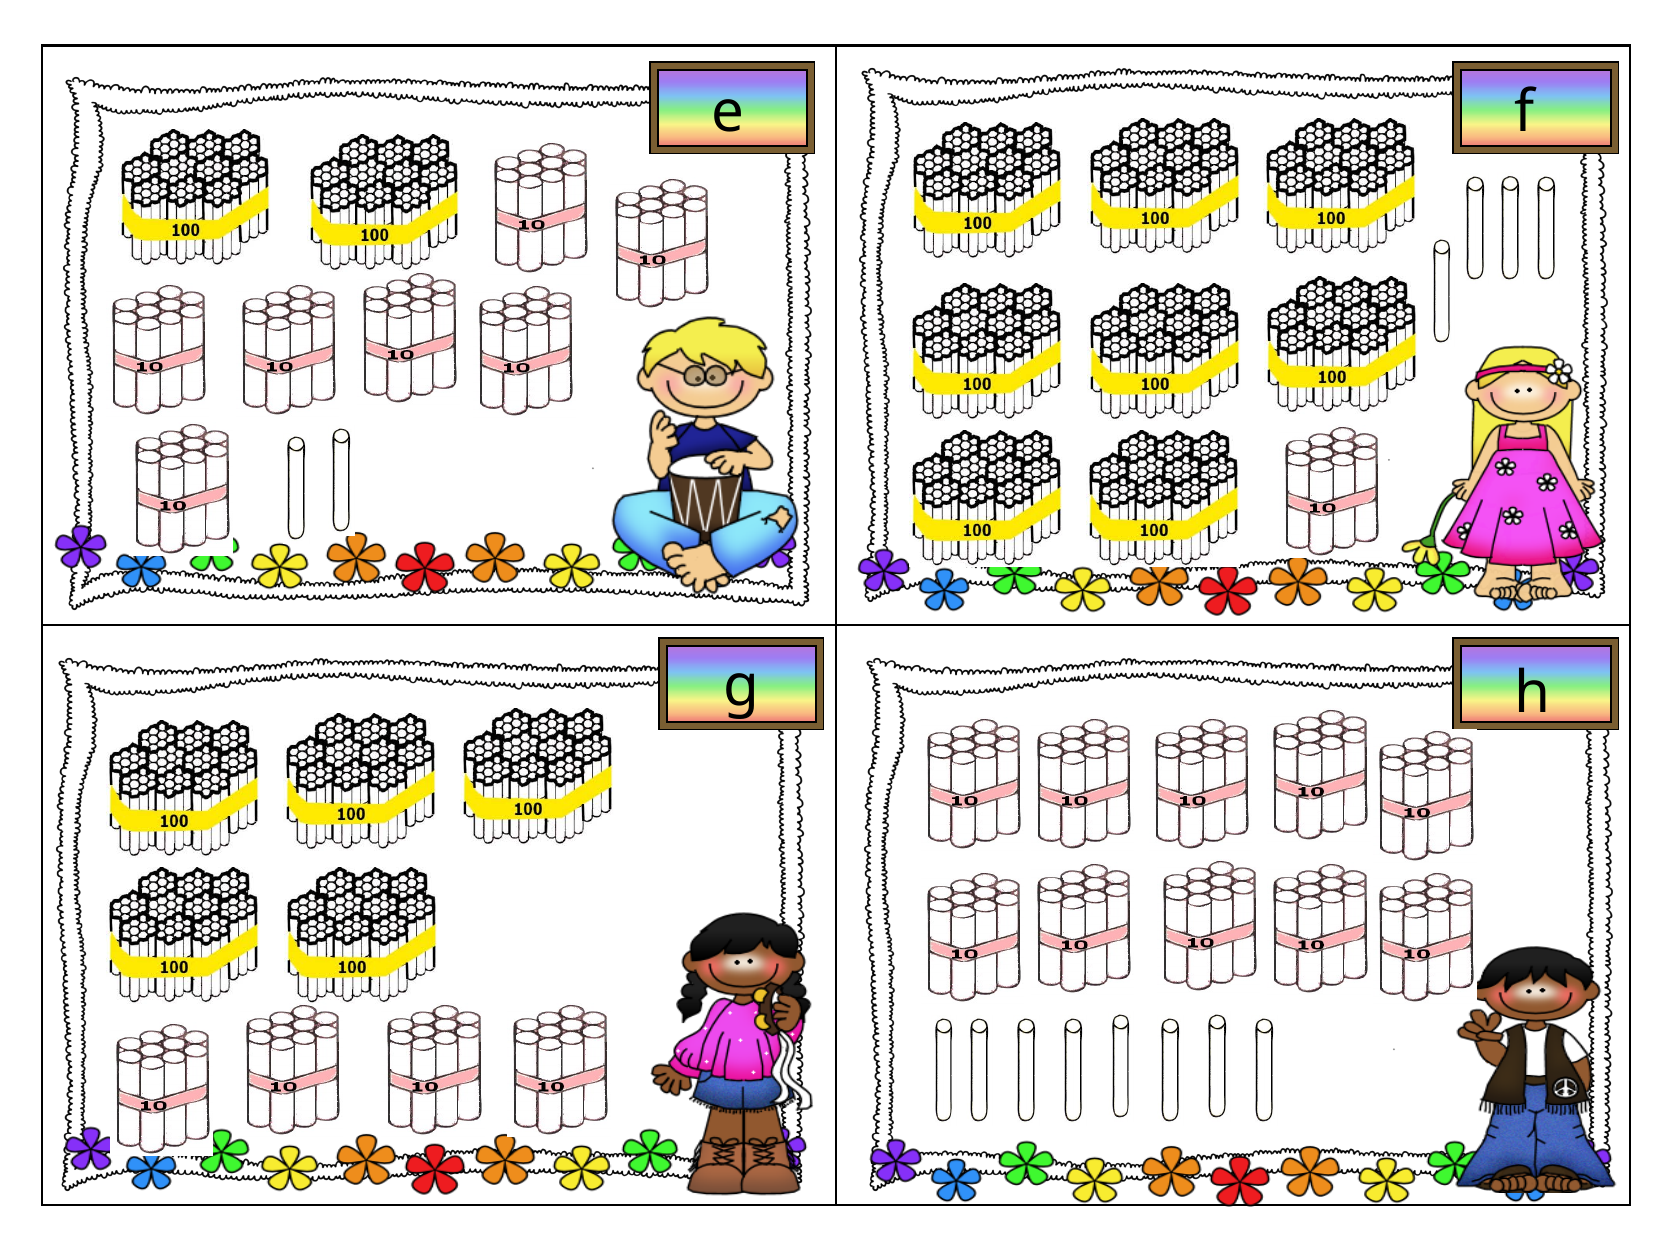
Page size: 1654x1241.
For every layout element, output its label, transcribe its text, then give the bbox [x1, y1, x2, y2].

text_box f [1500, 61, 1654, 173]
table_cell [837, 626, 1629, 644]
table_header [837, 155, 1629, 624]
text_box e [696, 61, 898, 155]
picture [850, 637, 1635, 1211]
text_box h [1500, 642, 1654, 736]
text_box g [708, 636, 910, 730]
table_cell [43, 626, 835, 644]
picture [49, 61, 834, 624]
table_header [837, 47, 1629, 61]
table_cell [827, 730, 835, 1204]
table_header [43, 47, 835, 624]
picture [42, 637, 827, 1205]
picture [845, 52, 1630, 620]
table_cell [837, 730, 851, 1204]
